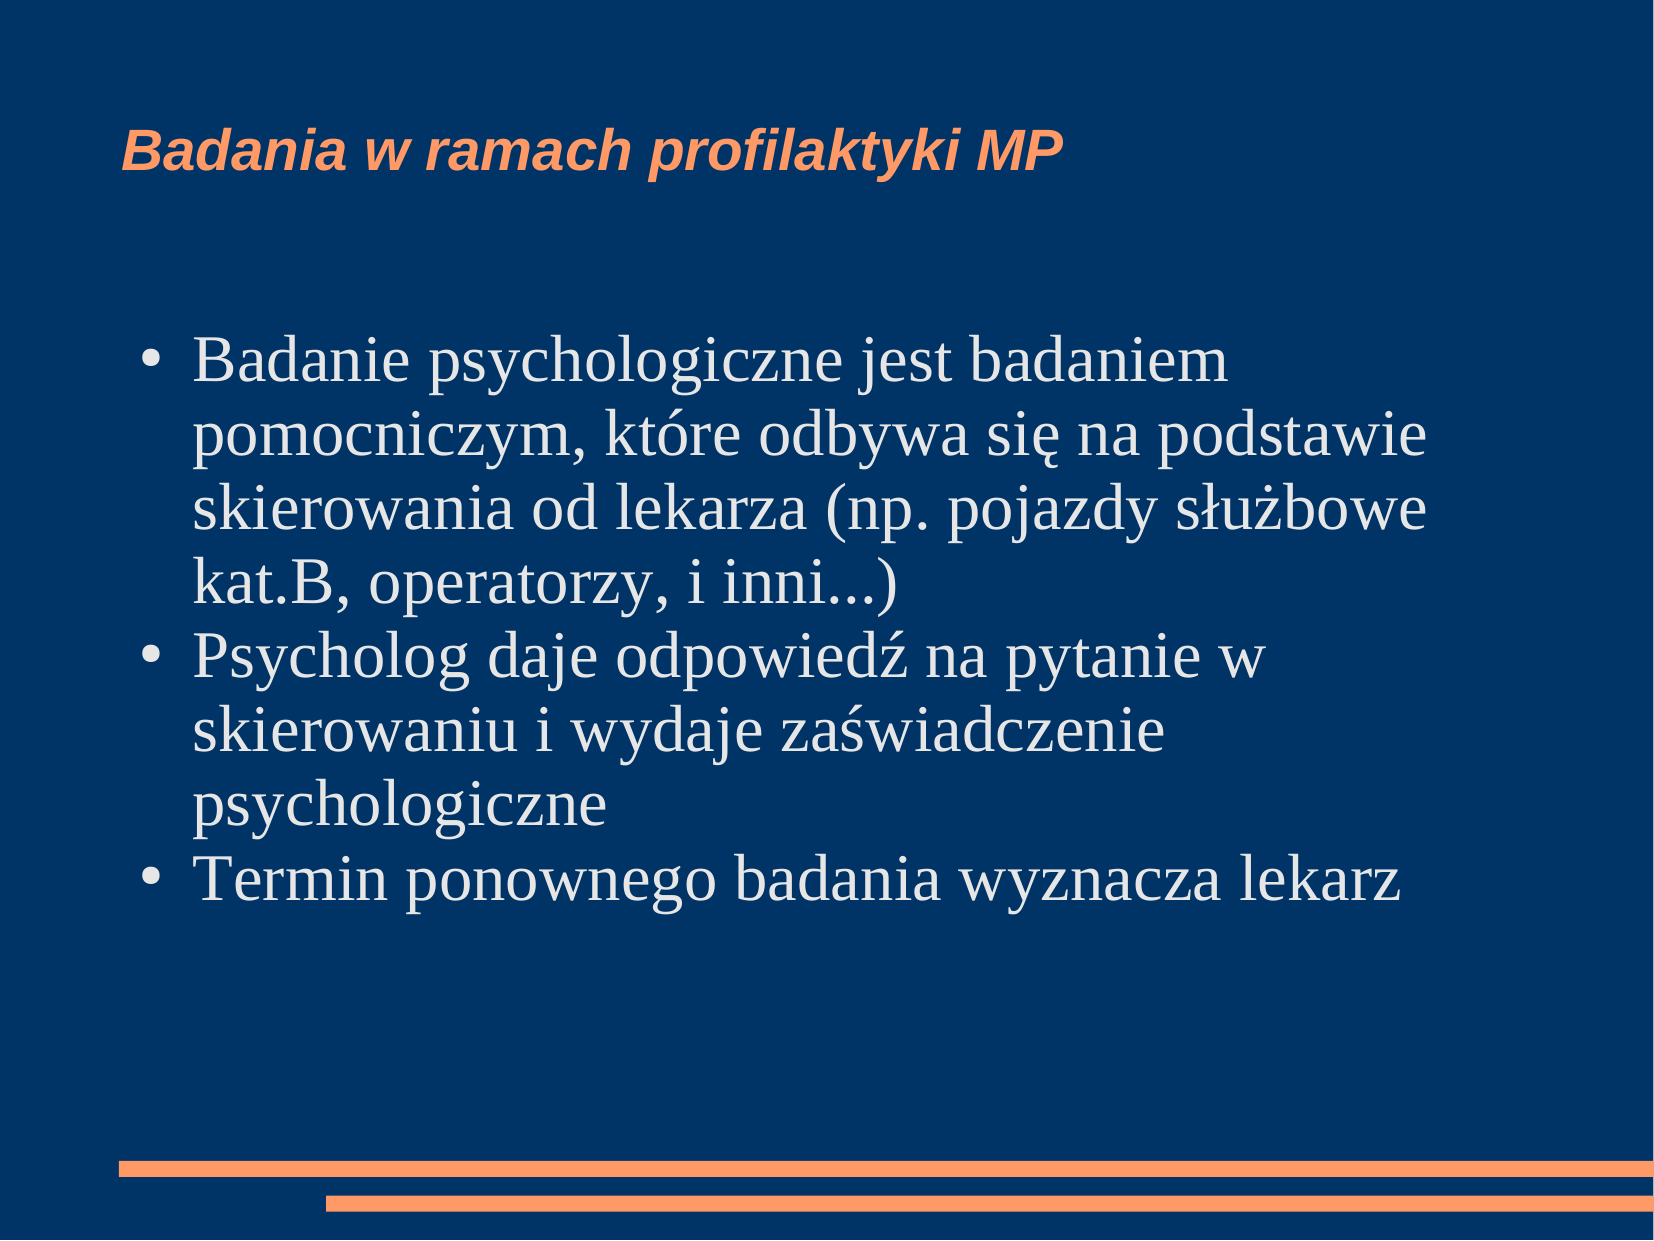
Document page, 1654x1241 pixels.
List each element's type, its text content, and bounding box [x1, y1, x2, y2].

list Badanie psychologiczne jest badaniem pomocniczym, które odbywa się na podstawie skierowania od lekarza (np. pojazdy służbowe kat.B, operatorzy, i inni...) Psycholog daje odpowiedź na pytanie w skierowaniu i wydaje zaświadczenie psychologiczne Termin ponownego badania wyznacza lekarz [121, 322, 1561, 1132]
title Badania w ramach profilaktyki MP [121, 46, 1534, 254]
